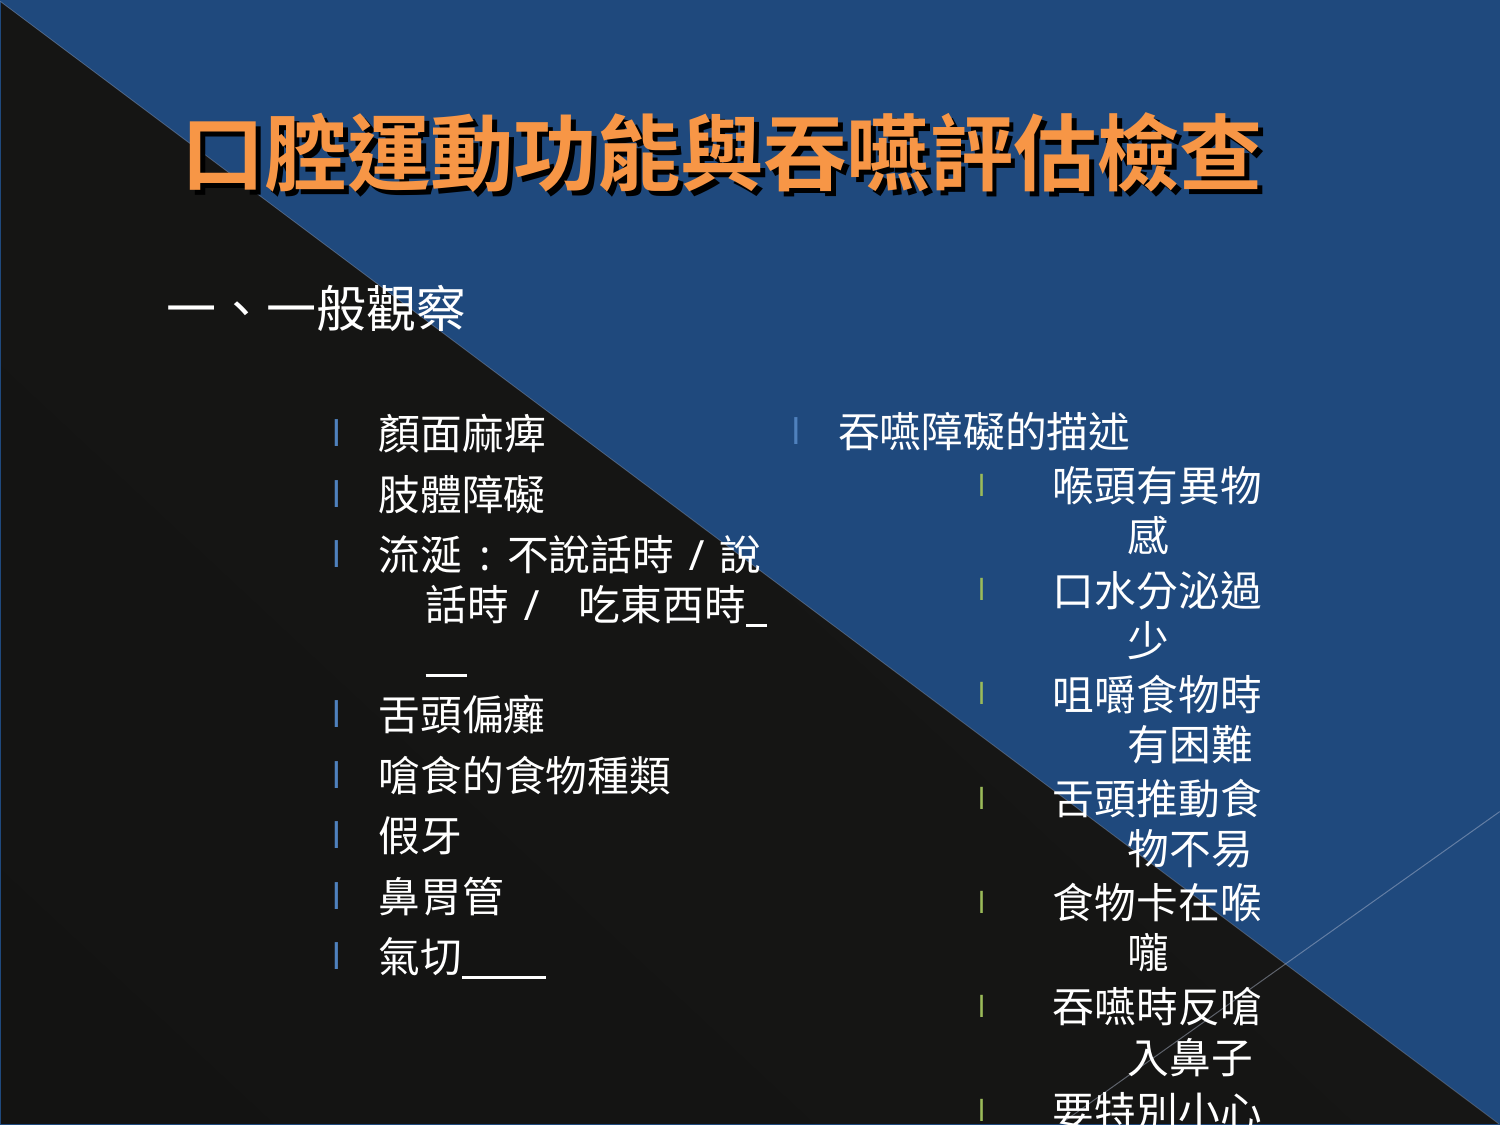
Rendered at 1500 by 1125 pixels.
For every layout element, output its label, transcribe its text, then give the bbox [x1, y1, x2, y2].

text_box 一、一般觀察 顏面麻痺 肢體障礙 流涎:不說話時/說話時/ 吃東西時 舌頭偏癱 嗆食的食物種類 假牙 鼻胃管 氣切 [140, 269, 786, 926]
text_box 吞嚥障礙的描述 喉頭有異物感 口水分泌過少 咀嚼食物時有困難 舌頭推動食物不易 食物卡在喉嚨 吞嚥時反嗆入鼻子 要特別小心注意才不會嗆到 [750, 398, 1301, 1032]
list 口腔運動功能與吞嚥評估檢查 [82, 93, 1433, 247]
